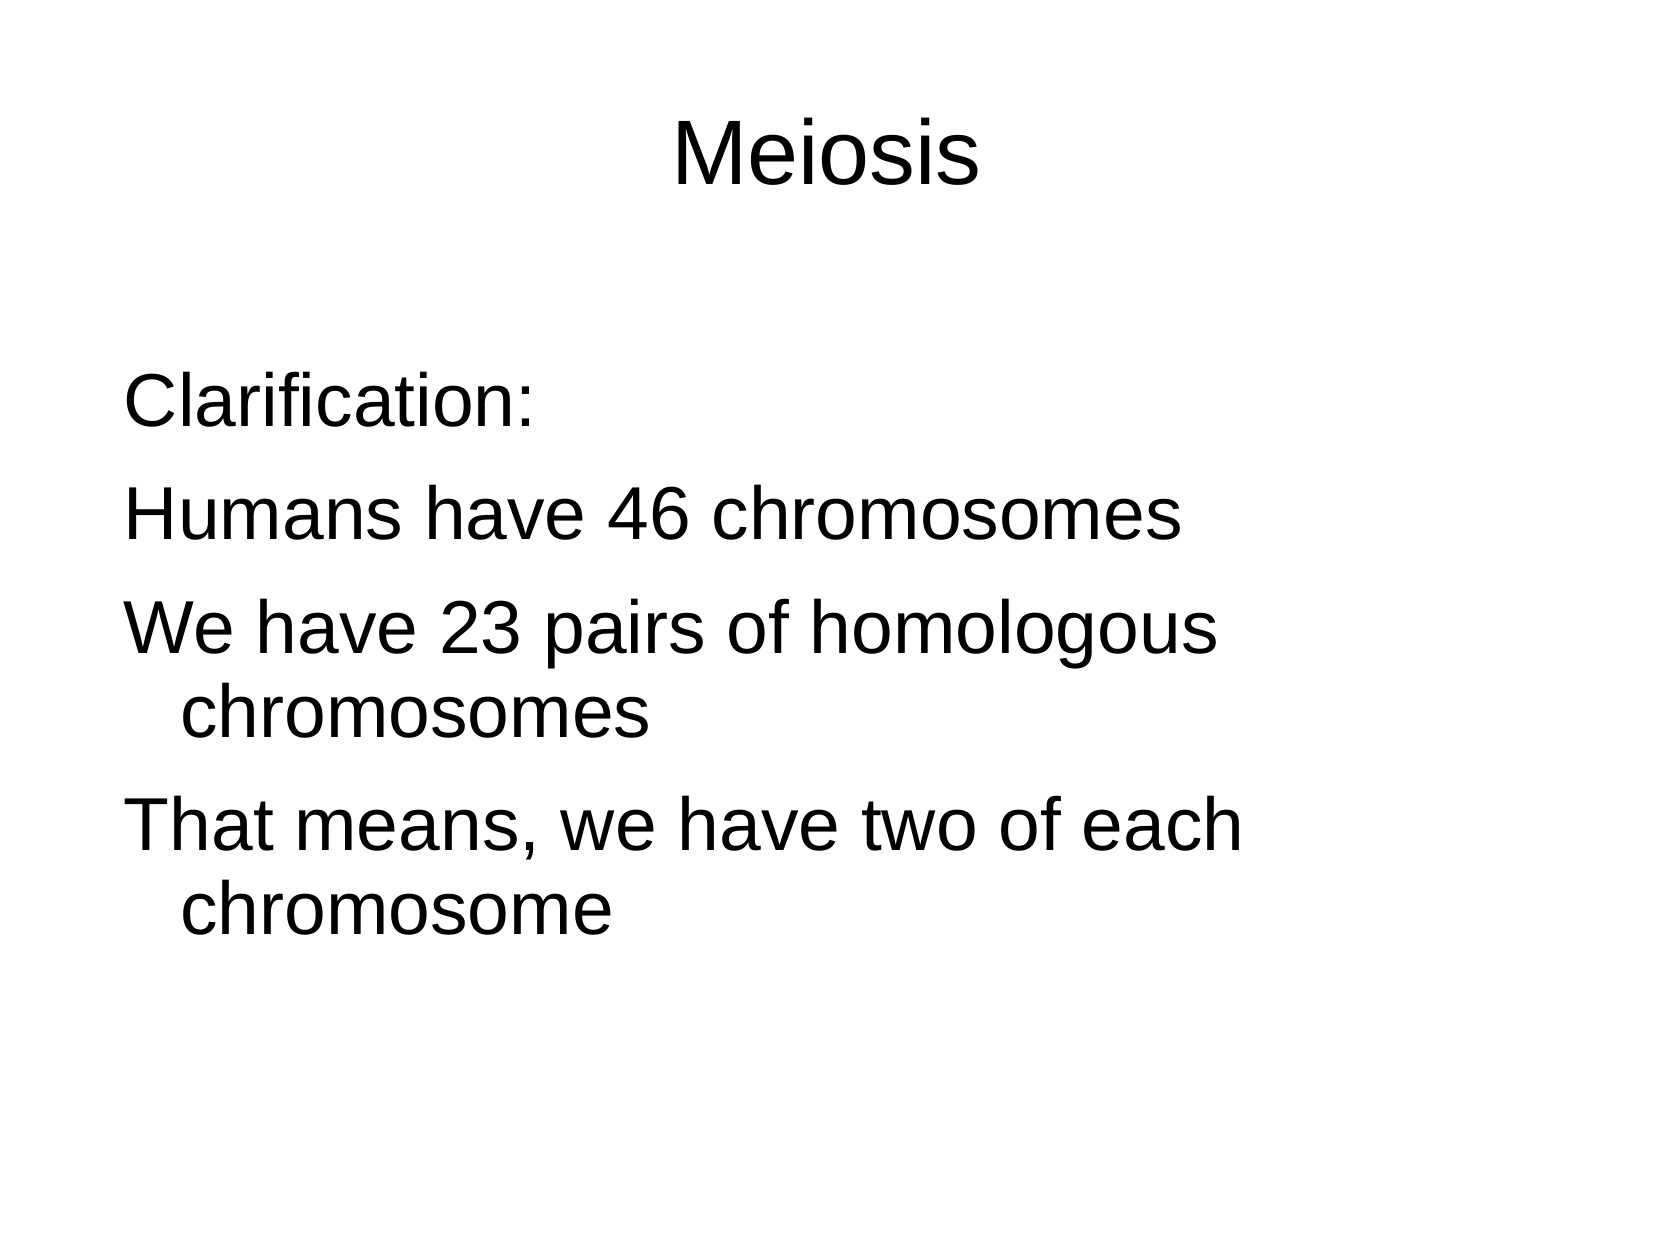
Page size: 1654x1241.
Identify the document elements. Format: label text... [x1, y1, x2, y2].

title Meiosis [82, 49, 1571, 257]
list Clarification: Humans have 46 chromosomes We have 23 pairs of homologous chromosomes That means, we have two of each chromosome [124, 358, 1530, 1088]
